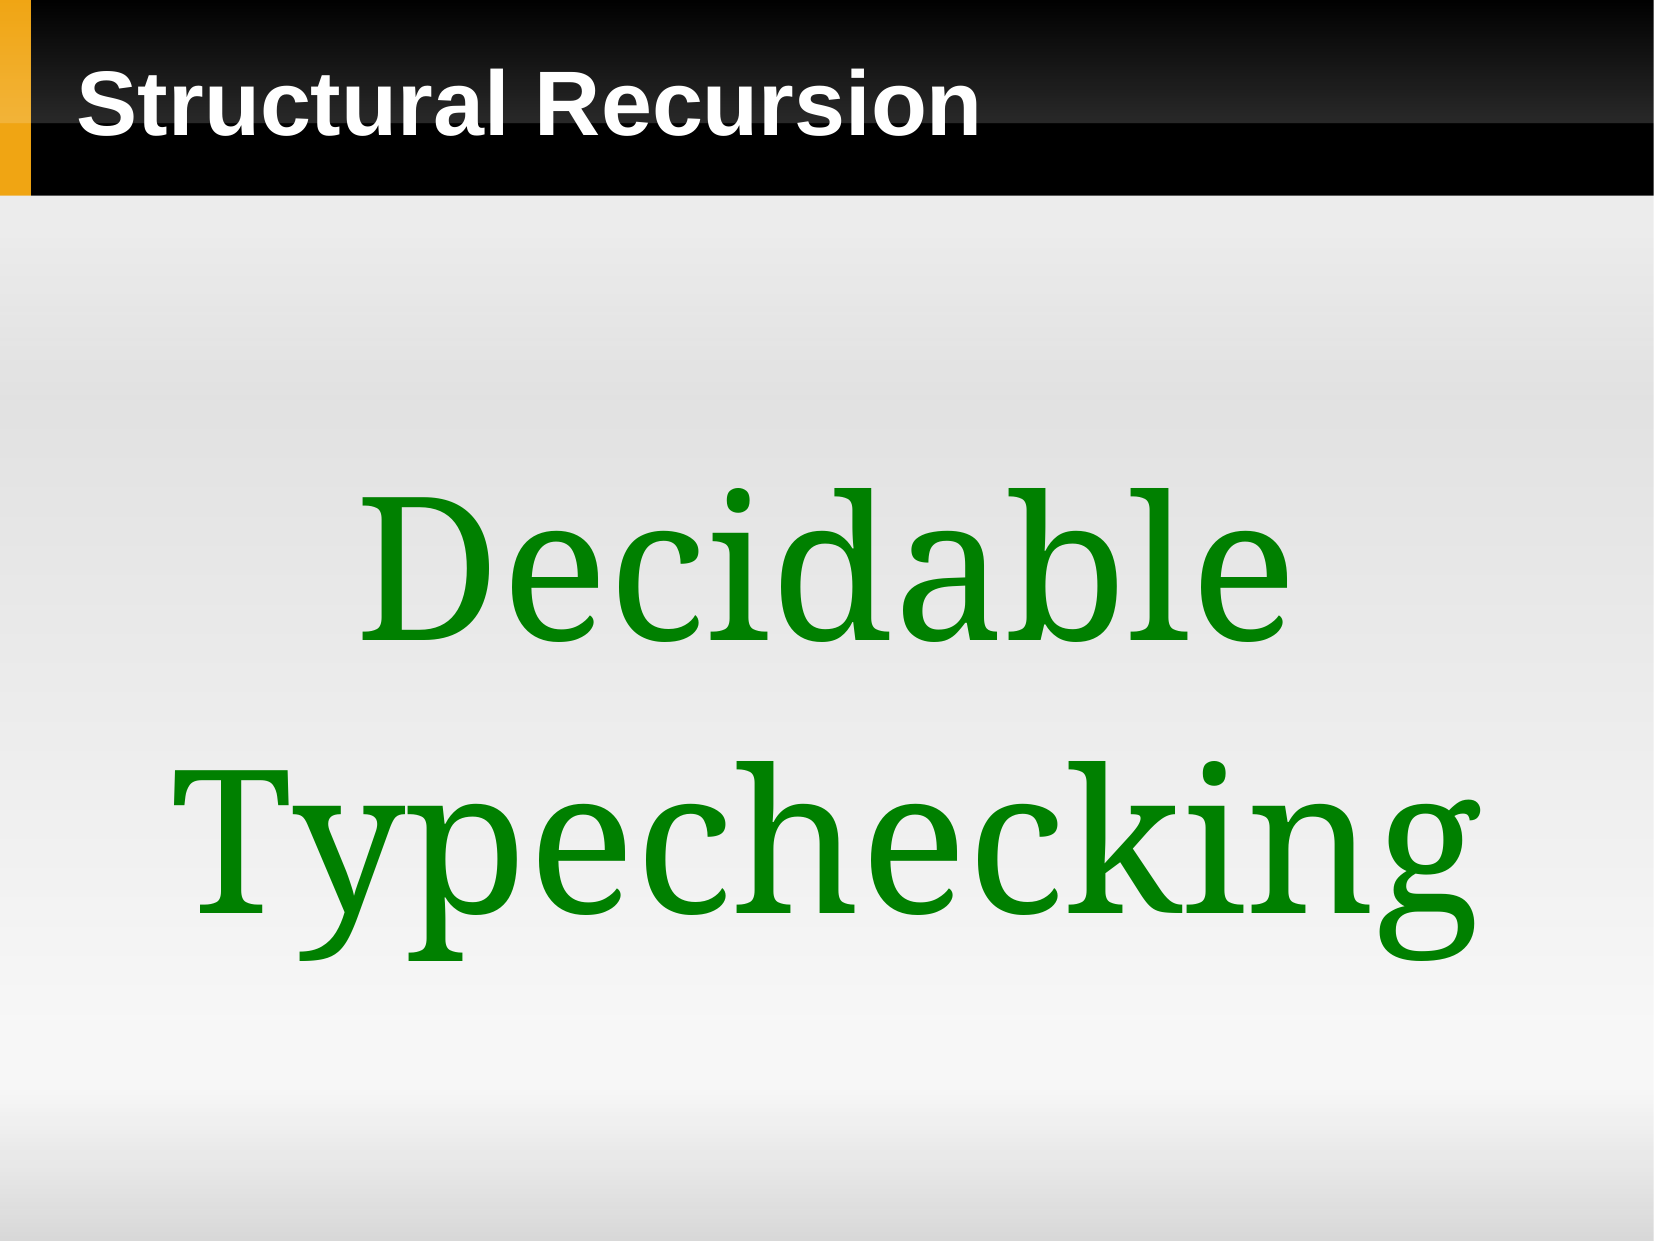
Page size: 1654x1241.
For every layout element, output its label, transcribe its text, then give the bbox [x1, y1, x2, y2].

subtitle Decidable Typechecking [82, 297, 1571, 1102]
picture [0, 0, 1654, 1241]
title Structural Recursion [76, 0, 1565, 208]
